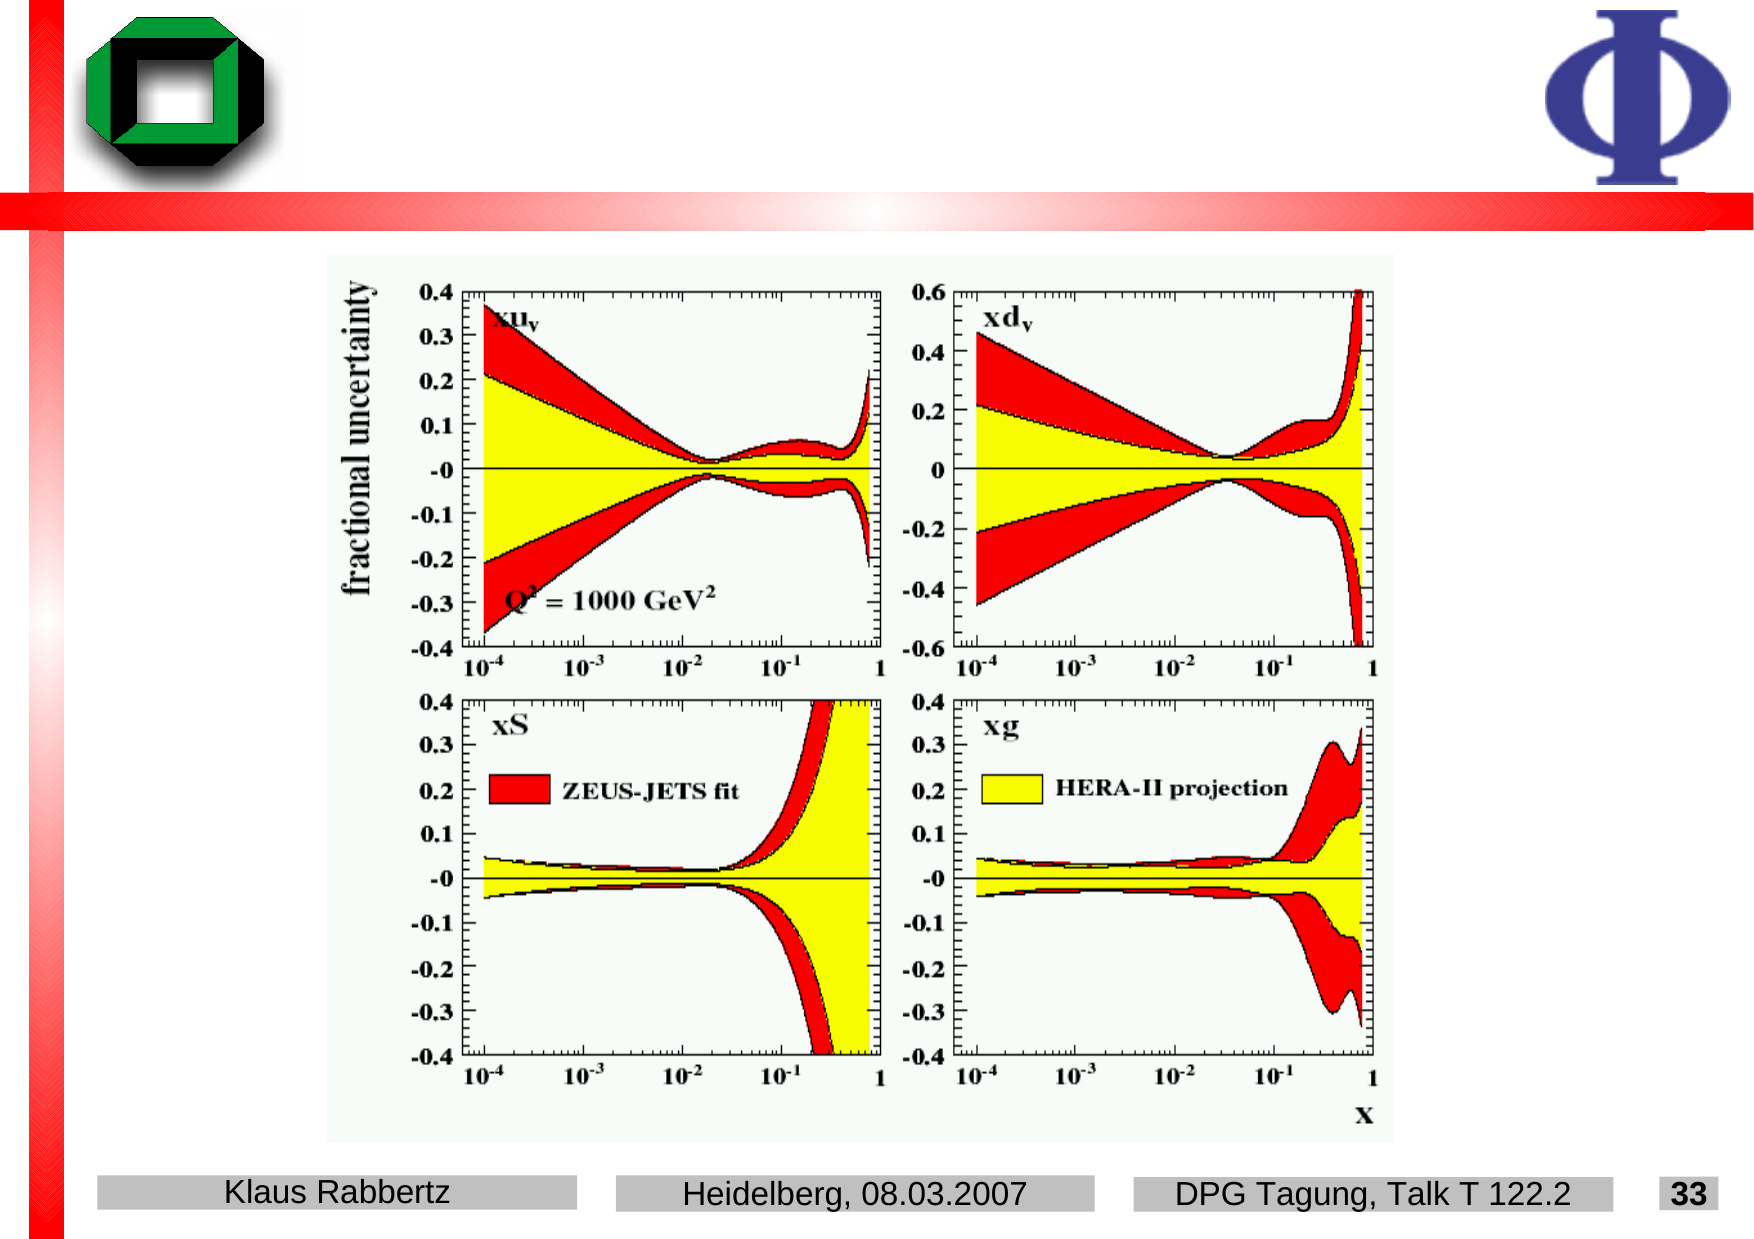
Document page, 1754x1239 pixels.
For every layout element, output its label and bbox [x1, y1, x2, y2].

picture [1545, 10, 1731, 185]
picture [64, 9, 299, 192]
picture [327, 254, 1395, 1143]
